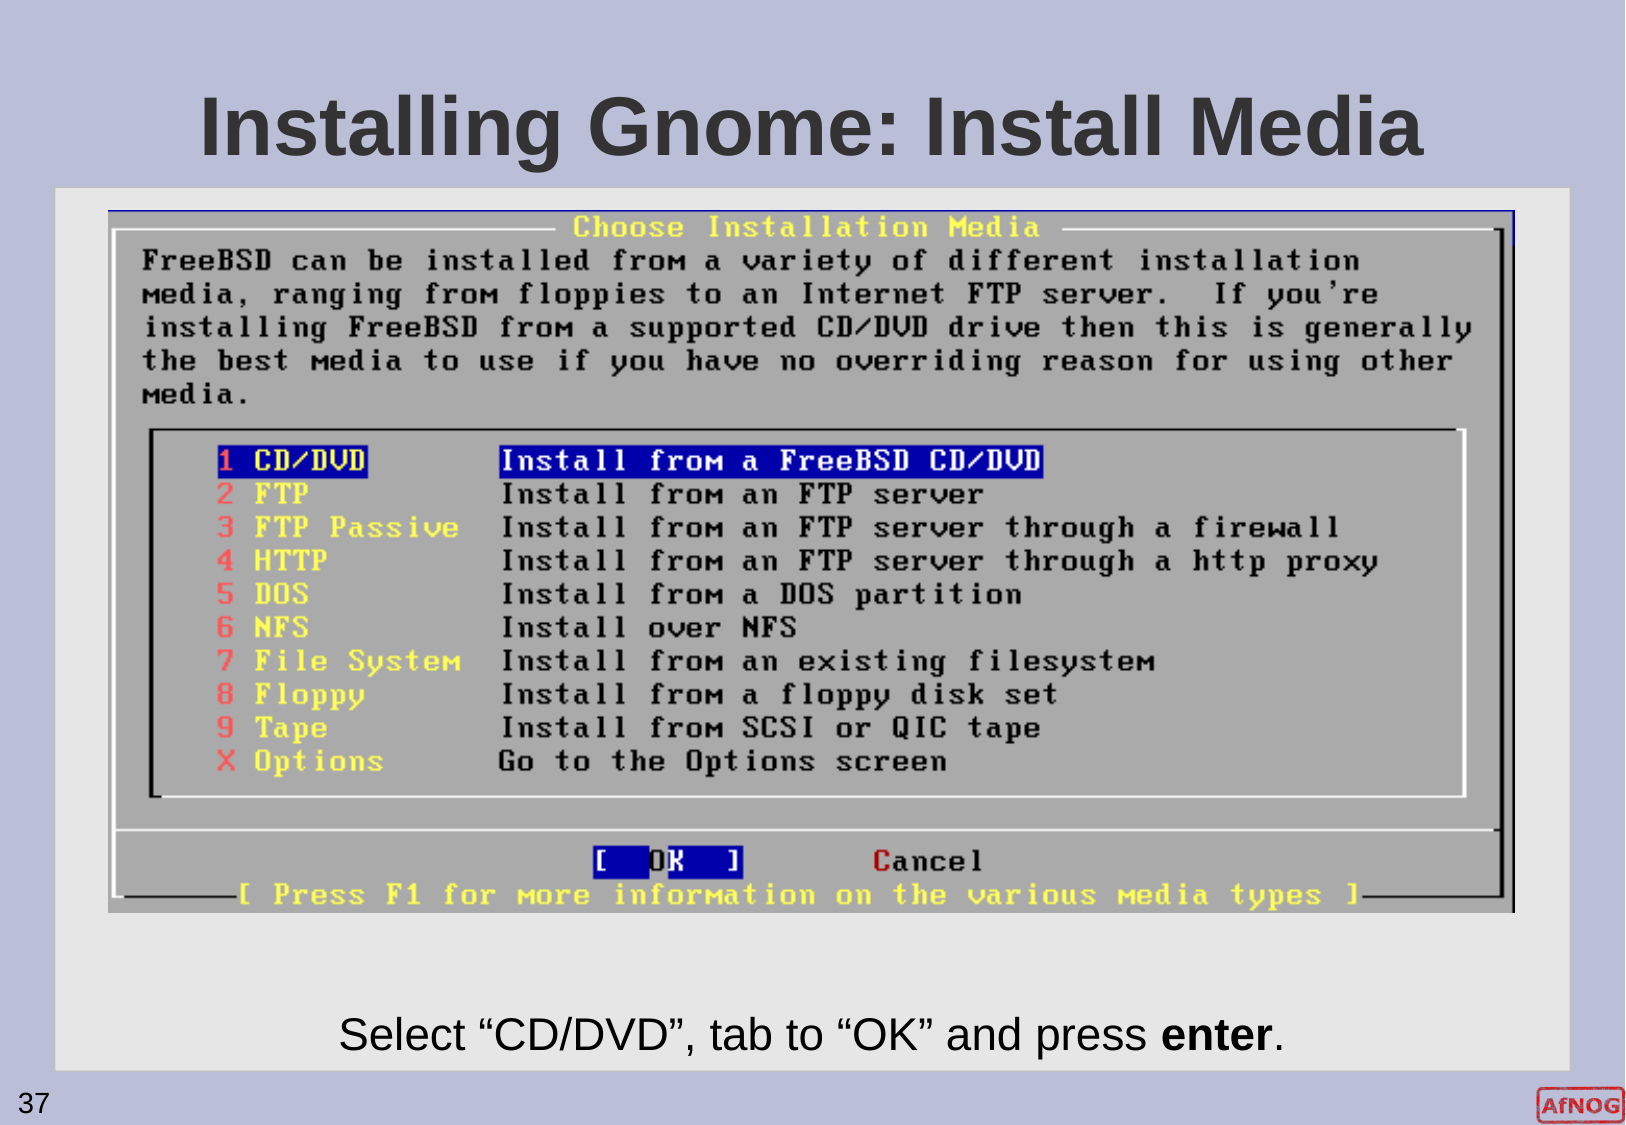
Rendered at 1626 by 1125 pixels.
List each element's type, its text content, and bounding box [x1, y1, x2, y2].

picture [108, 210, 1515, 913]
text_box Select “CD/DVD”, tab to “OK” and press enter. [118, 1003, 1506, 1071]
title Installing Gnome: Install Media [54, 51, 1571, 207]
picture [1535, 1085, 1626, 1125]
